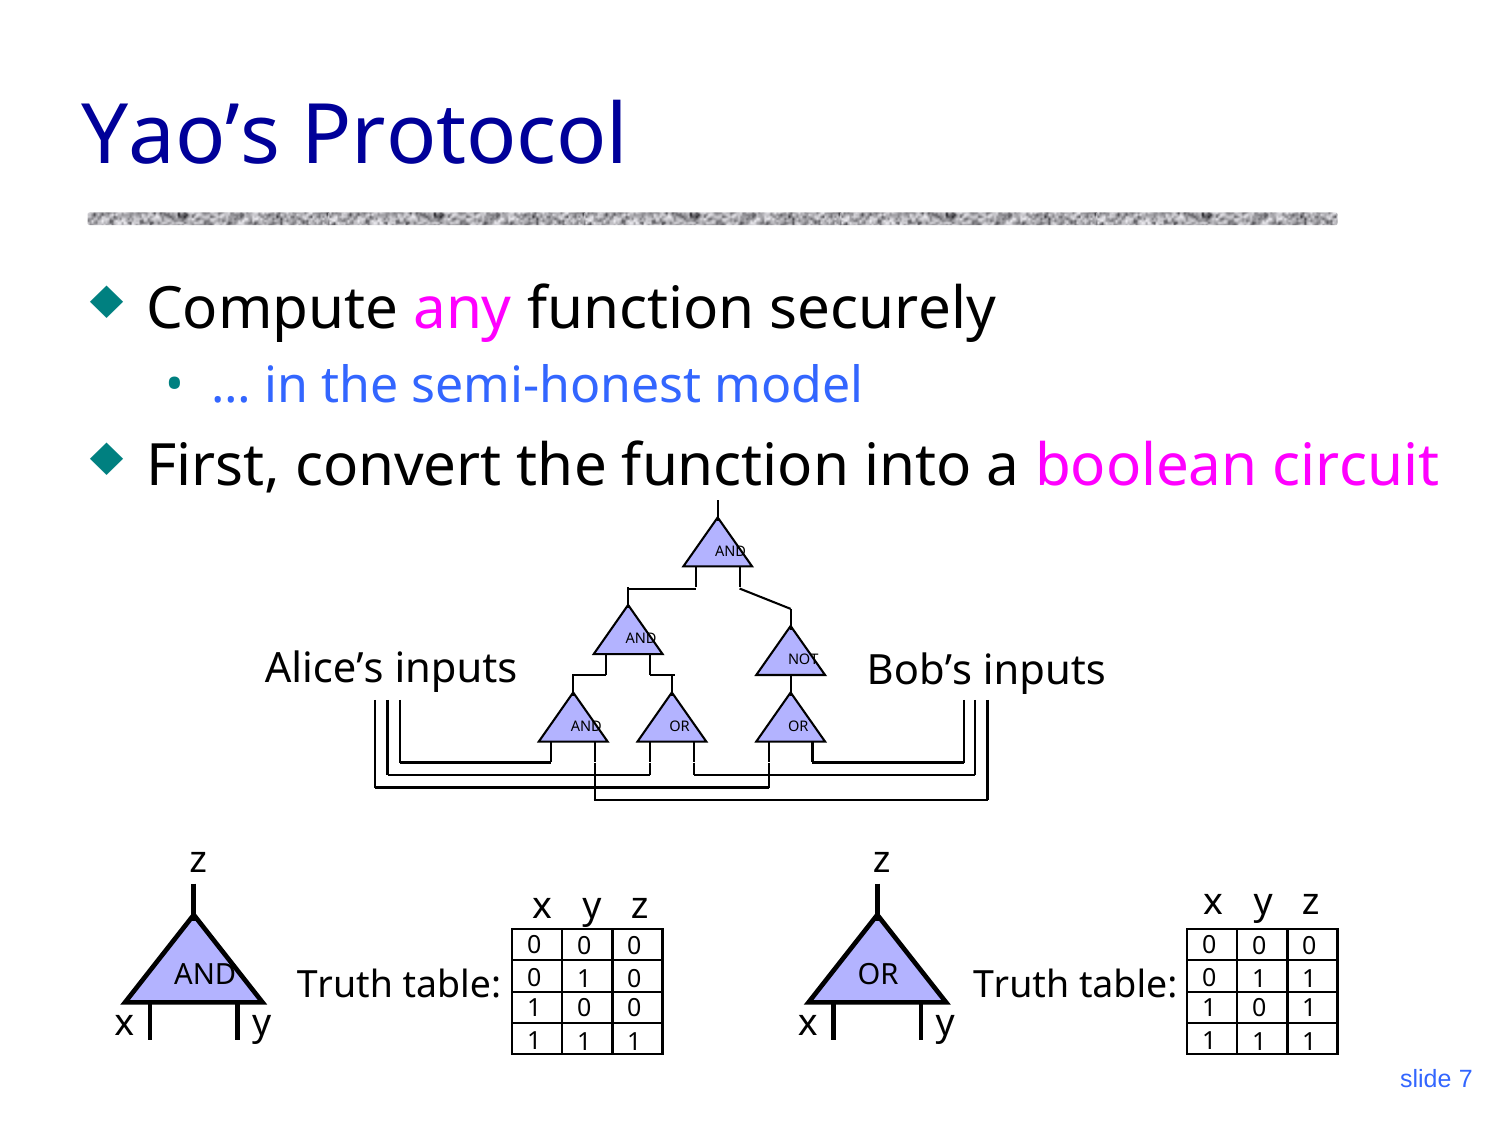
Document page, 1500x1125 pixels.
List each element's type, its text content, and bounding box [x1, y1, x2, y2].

picture [87, 212, 1338, 226]
text_box Bob’s inputs [851, 634, 1121, 701]
text_box 0 [1187, 954, 1232, 983]
text_box 0 [530, 970, 538, 983]
text_box y [237, 989, 287, 1051]
text_box 0 [1238, 930, 1282, 954]
text_box 0 [562, 984, 607, 1017]
text_box 1 [612, 1017, 657, 1063]
text_box 1 [1237, 1017, 1282, 1063]
text_box z [1287, 868, 1335, 930]
text_box slide <number> [1174, 1025, 1488, 1101]
text_box 0 [612, 954, 657, 984]
title Yao’s Protocol [66, 37, 1342, 188]
text_box OR [637, 693, 707, 742]
text_box Truth table: [958, 952, 1186, 1013]
text_box AND [538, 693, 608, 742]
text_box 1 [562, 954, 607, 984]
text_box 1 [1287, 954, 1332, 984]
text_box AND [593, 606, 663, 655]
text_box z [174, 827, 223, 888]
text_box y [567, 873, 616, 934]
text_box NOT [756, 626, 826, 676]
text_box 1 [1187, 1055, 1232, 1063]
text_box x [517, 873, 567, 934]
text_box Alice’s inputs [250, 633, 533, 699]
text_box Truth table: [282, 952, 511, 1013]
text_box 1 [1188, 1029, 1232, 1053]
text_box 1 [1237, 954, 1282, 984]
text_box 1 [1187, 983, 1232, 1029]
text_box x [1188, 868, 1238, 930]
text_box z [858, 827, 906, 888]
text_box y [1238, 868, 1287, 930]
text_box 0 [1188, 930, 1232, 954]
text_box 0 [612, 984, 657, 1017]
text_box 0 [1255, 938, 1263, 952]
text_box 0 [1205, 970, 1213, 983]
text_box y [920, 989, 970, 1051]
text_box z [616, 873, 664, 934]
text_box x [783, 989, 833, 1051]
text_box 0 [1237, 984, 1282, 1017]
text_box 0 [1289, 930, 1332, 954]
text_box OR [819, 917, 936, 1003]
text_box AND [135, 917, 253, 1003]
text_box 0 [1305, 938, 1313, 952]
text_box AND [683, 518, 753, 567]
text_box 0 [630, 971, 638, 984]
text_box OR [756, 693, 826, 742]
text_box 1 [1287, 1017, 1332, 1063]
text_box 1 [512, 983, 557, 1029]
text_box x [99, 989, 150, 1051]
list Compute any function securely … in the semi-honest model First, convert the function into a boolean circuit [74, 262, 1475, 1088]
text_box 0 [512, 954, 557, 983]
text_box 1 [562, 1017, 607, 1063]
text_box 1 [1287, 984, 1332, 1017]
